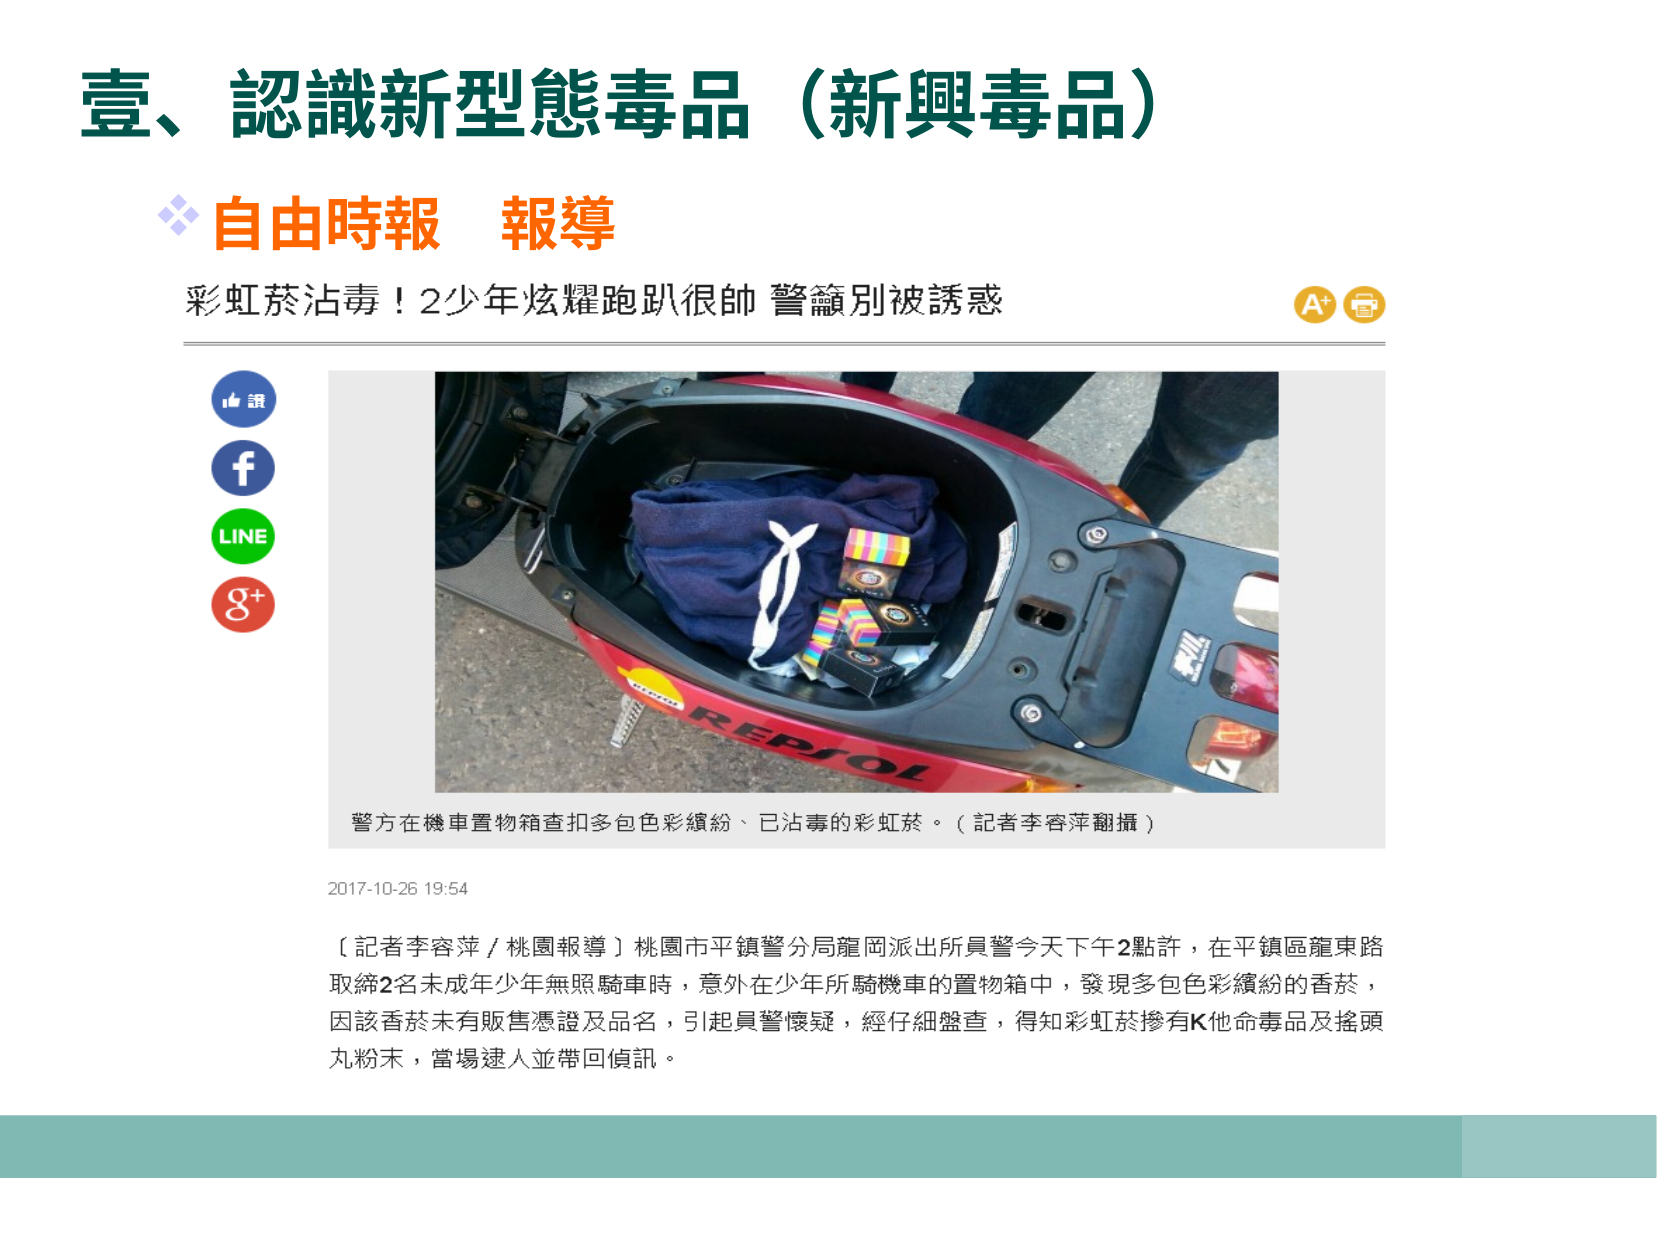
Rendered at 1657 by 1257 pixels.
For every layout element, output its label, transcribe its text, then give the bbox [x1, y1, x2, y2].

text_box 壹、認識新型態毒品（新興毒品） [61, 25, 1561, 180]
list 自由時報 報導 [136, 179, 1486, 1060]
picture [178, 275, 1404, 1081]
